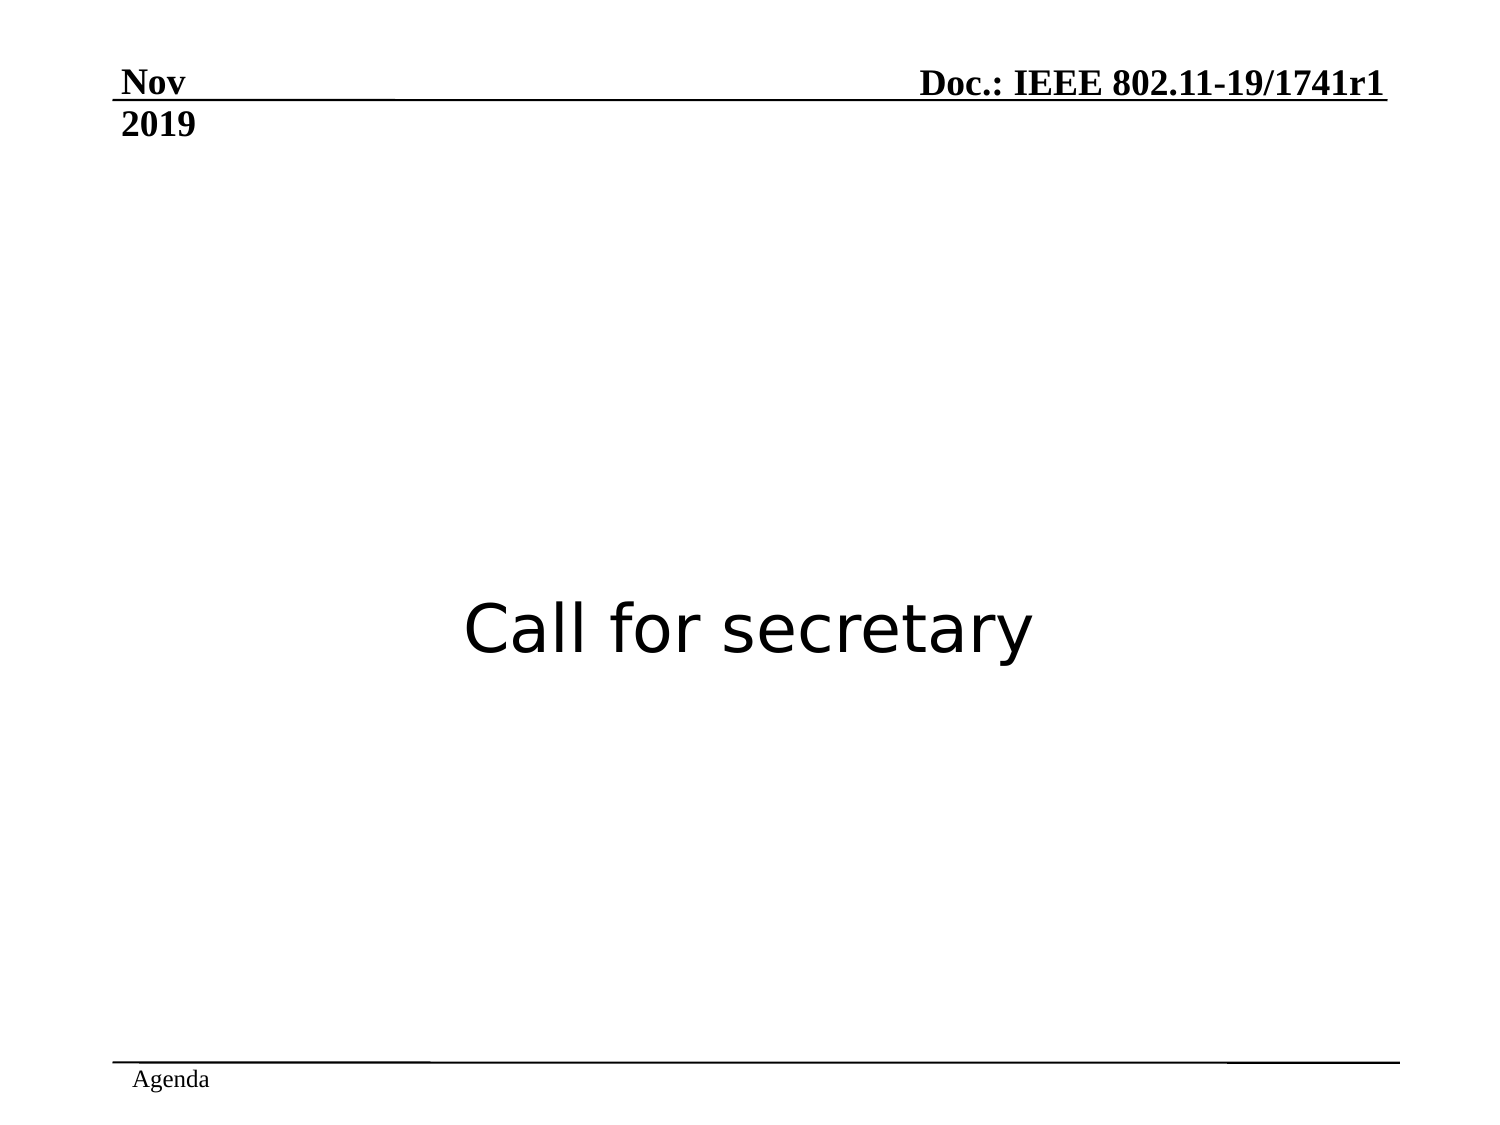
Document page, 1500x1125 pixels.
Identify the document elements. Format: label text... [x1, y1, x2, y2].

text_box Nov 2019 [106, 53, 283, 107]
text_box Call for secretary [74, 585, 1425, 666]
